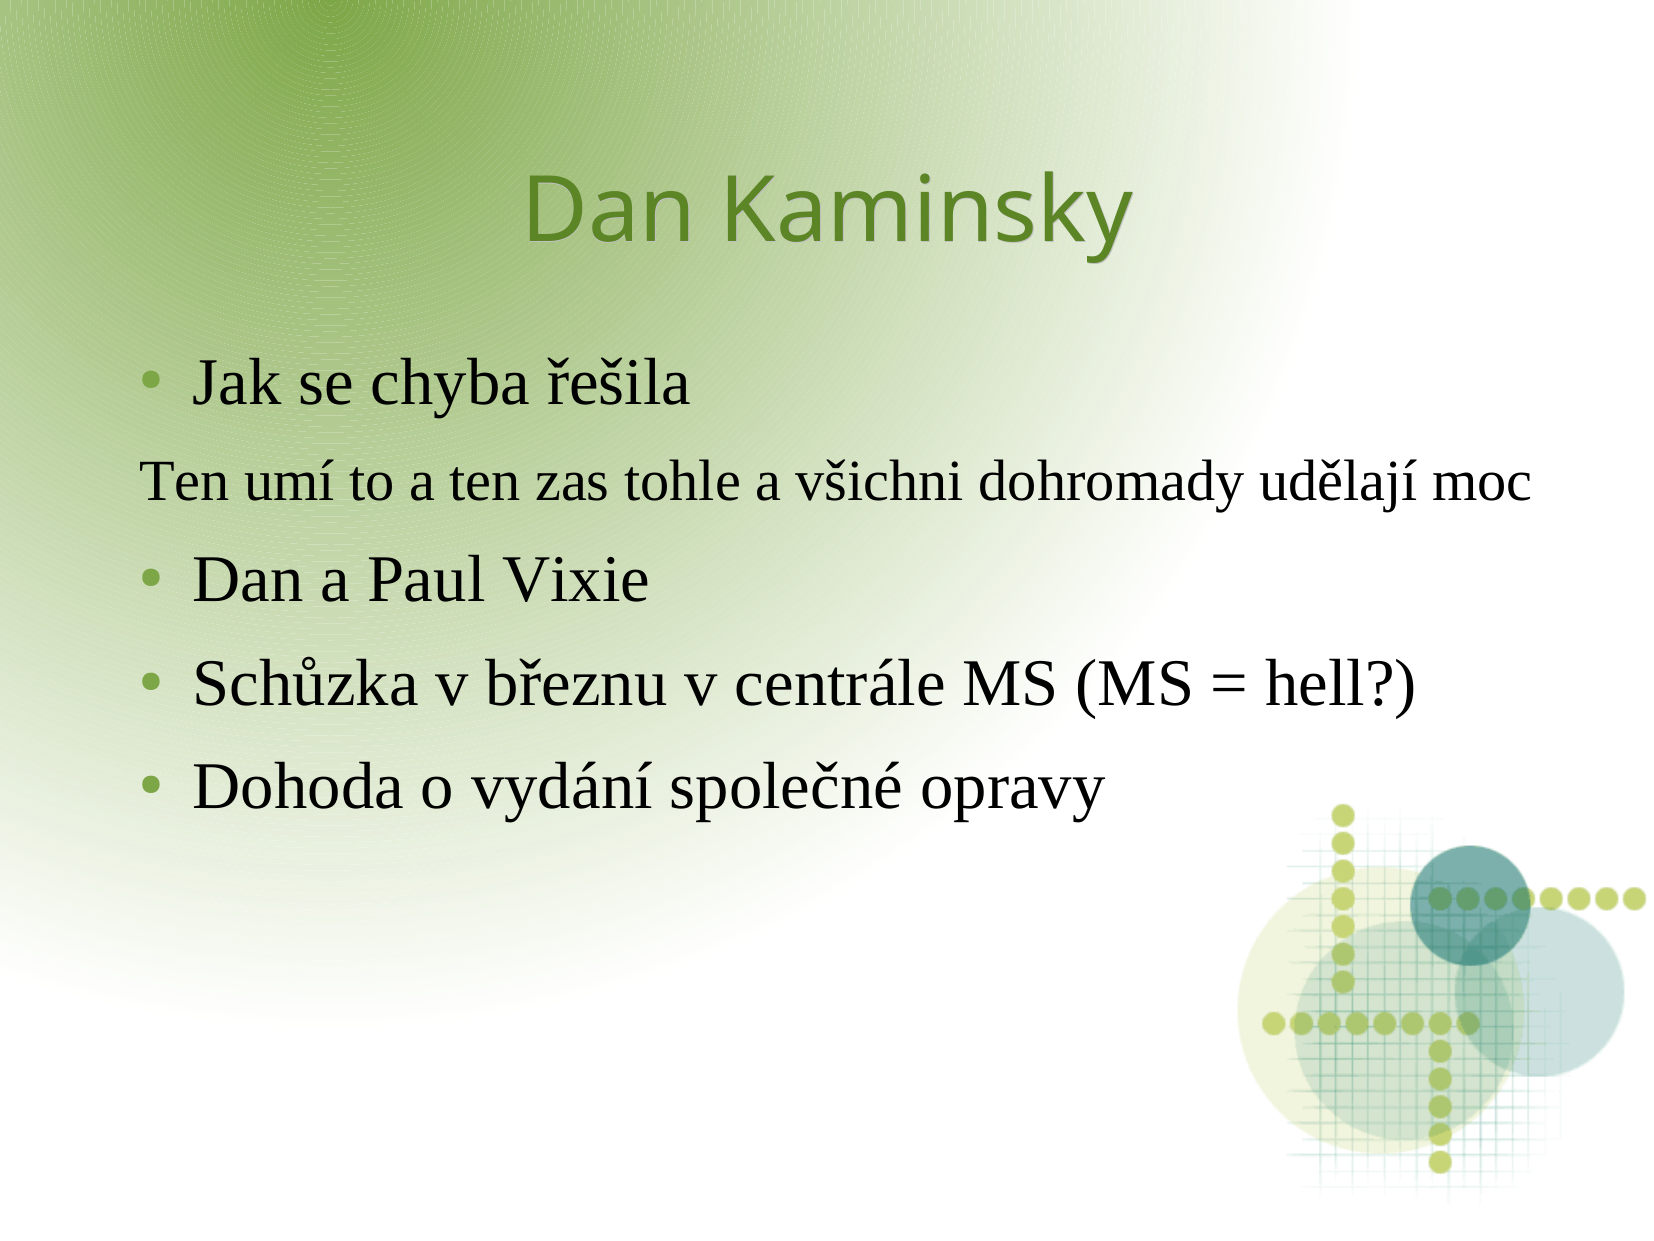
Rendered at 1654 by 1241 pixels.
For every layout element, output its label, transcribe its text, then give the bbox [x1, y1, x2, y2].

list Jak se chyba řešila Ten umí to a ten zas tohle a všichni dohromady udělají moc Dan a Paul Vixie Schůzka v březnu v centrále MS (MS = hell?) Dohoda o vydání společné opravy [121, 344, 1534, 1127]
picture [1224, 792, 1654, 1211]
title Dan Kaminsky [121, 102, 1534, 311]
